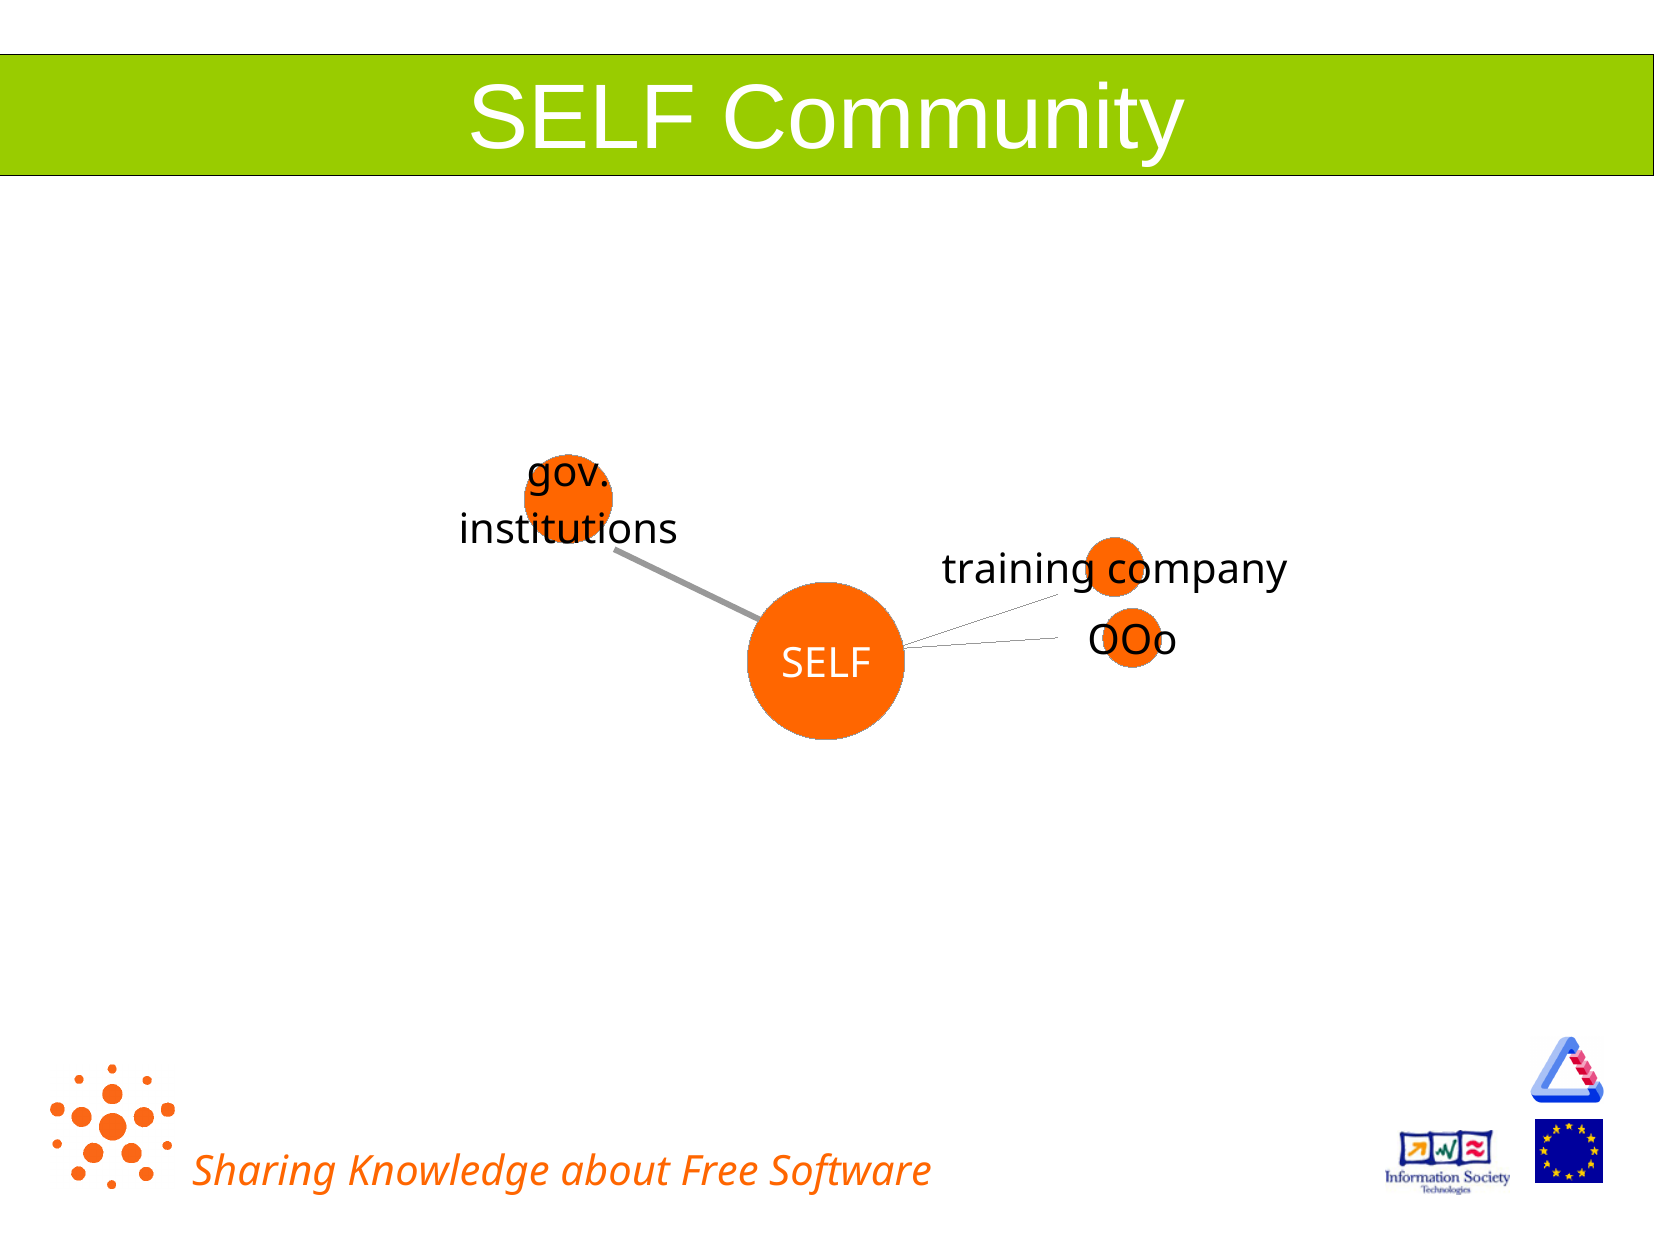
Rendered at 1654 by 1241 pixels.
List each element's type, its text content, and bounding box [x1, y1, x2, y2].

picture [1530, 1036, 1604, 1104]
text_box gov. institutions [524, 454, 613, 543]
title SELF Community [82, 48, 1571, 185]
picture [1385, 1130, 1510, 1195]
picture [1535, 1119, 1603, 1183]
text_box OOo [1102, 627, 1113, 651]
text_box SELF [747, 582, 905, 740]
picture [50, 1064, 175, 1189]
text_box training company [1085, 537, 1144, 597]
text_box OOo [1106, 608, 1162, 668]
